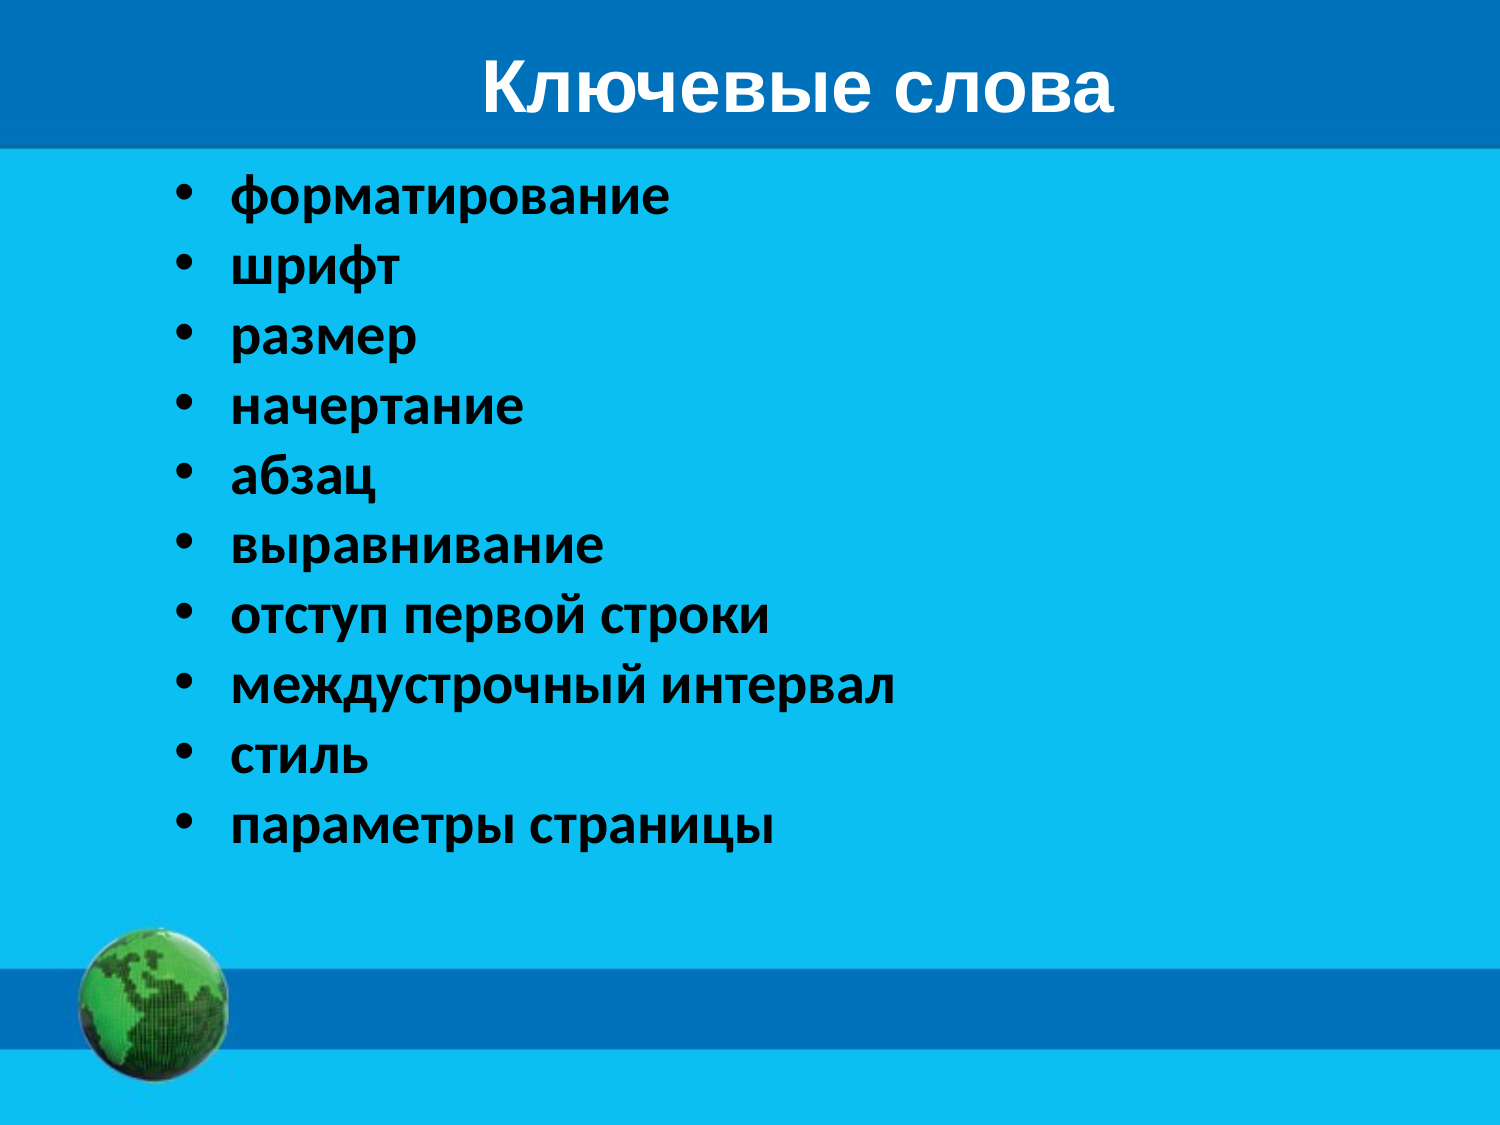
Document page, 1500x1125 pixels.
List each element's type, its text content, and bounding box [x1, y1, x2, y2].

picture [0, 924, 1500, 1084]
picture [0, 0, 1500, 146]
title Ключевые слова [171, 30, 1425, 135]
list форматирование шрифт размер начертание абзац выравнивание отступ первой строки междустрочный интервал стиль параметры страницы [159, 148, 1414, 982]
